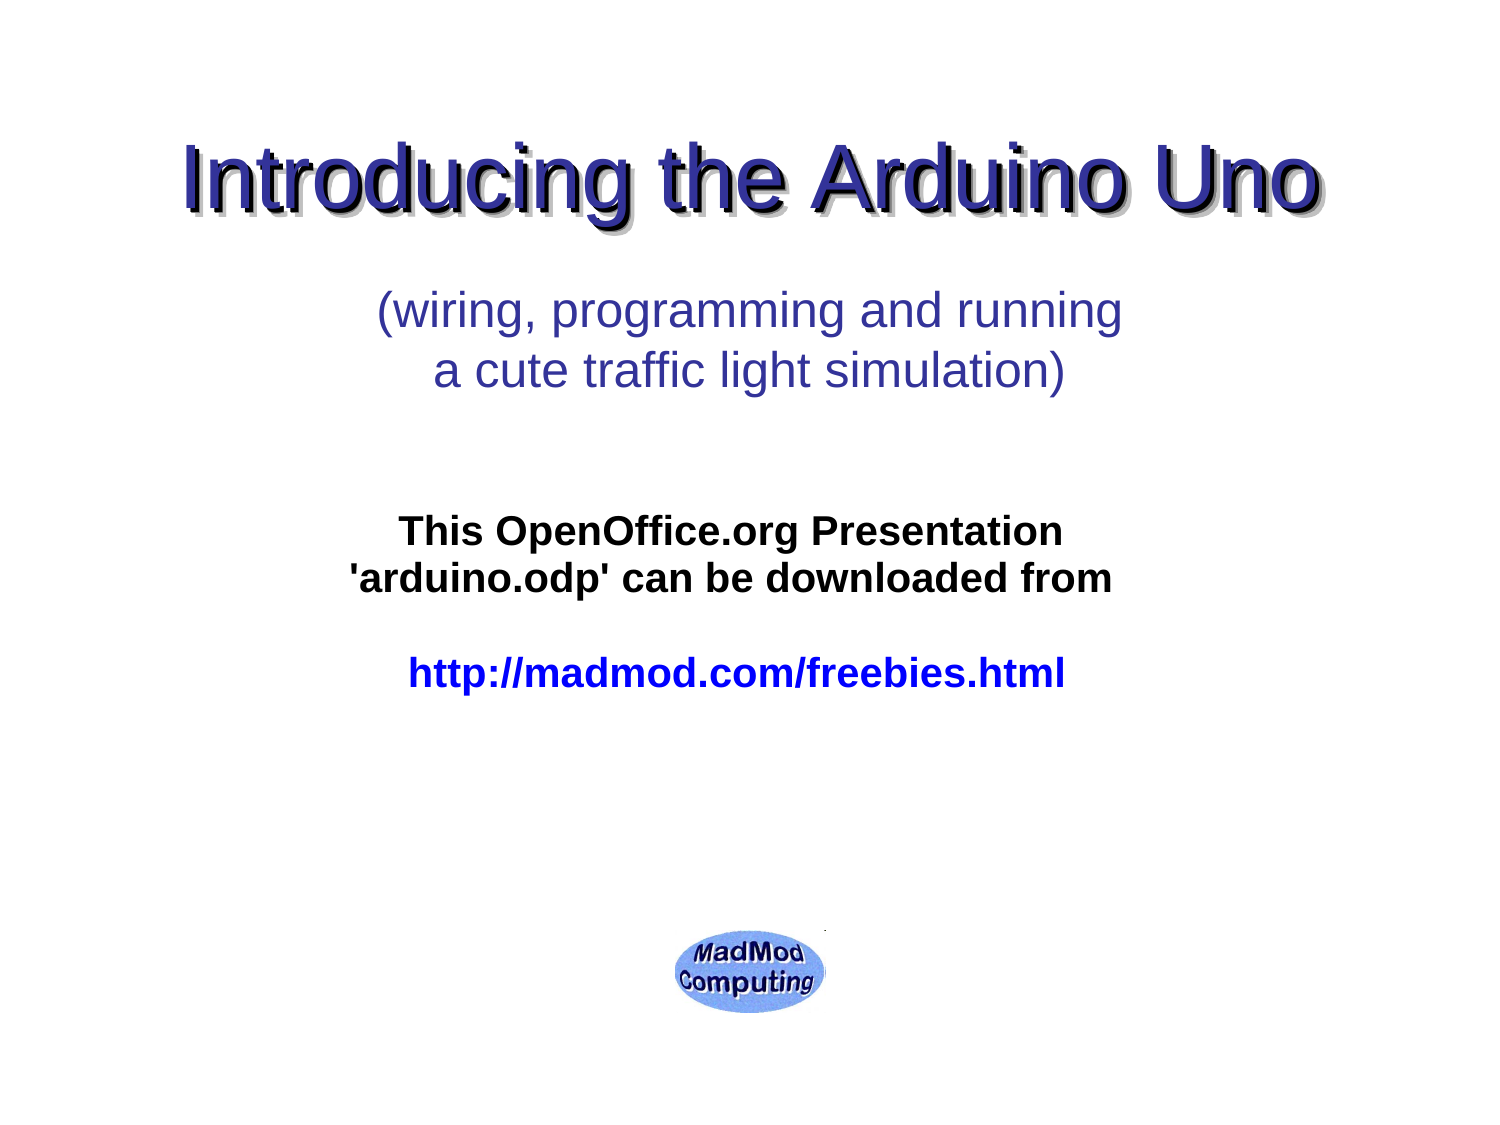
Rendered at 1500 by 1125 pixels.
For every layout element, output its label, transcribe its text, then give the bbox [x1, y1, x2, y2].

picture [675, 930, 826, 1013]
title Introducing the Arduino Uno [112, 116, 1388, 238]
subtitle This OpenOffice.org Presentation 'arduino.odp' can be downloaded from http://madmod.com/freebies.html [225, 507, 1163, 713]
text_box (wiring, programming and running a cute traffic light simulation) [300, 299, 1201, 376]
